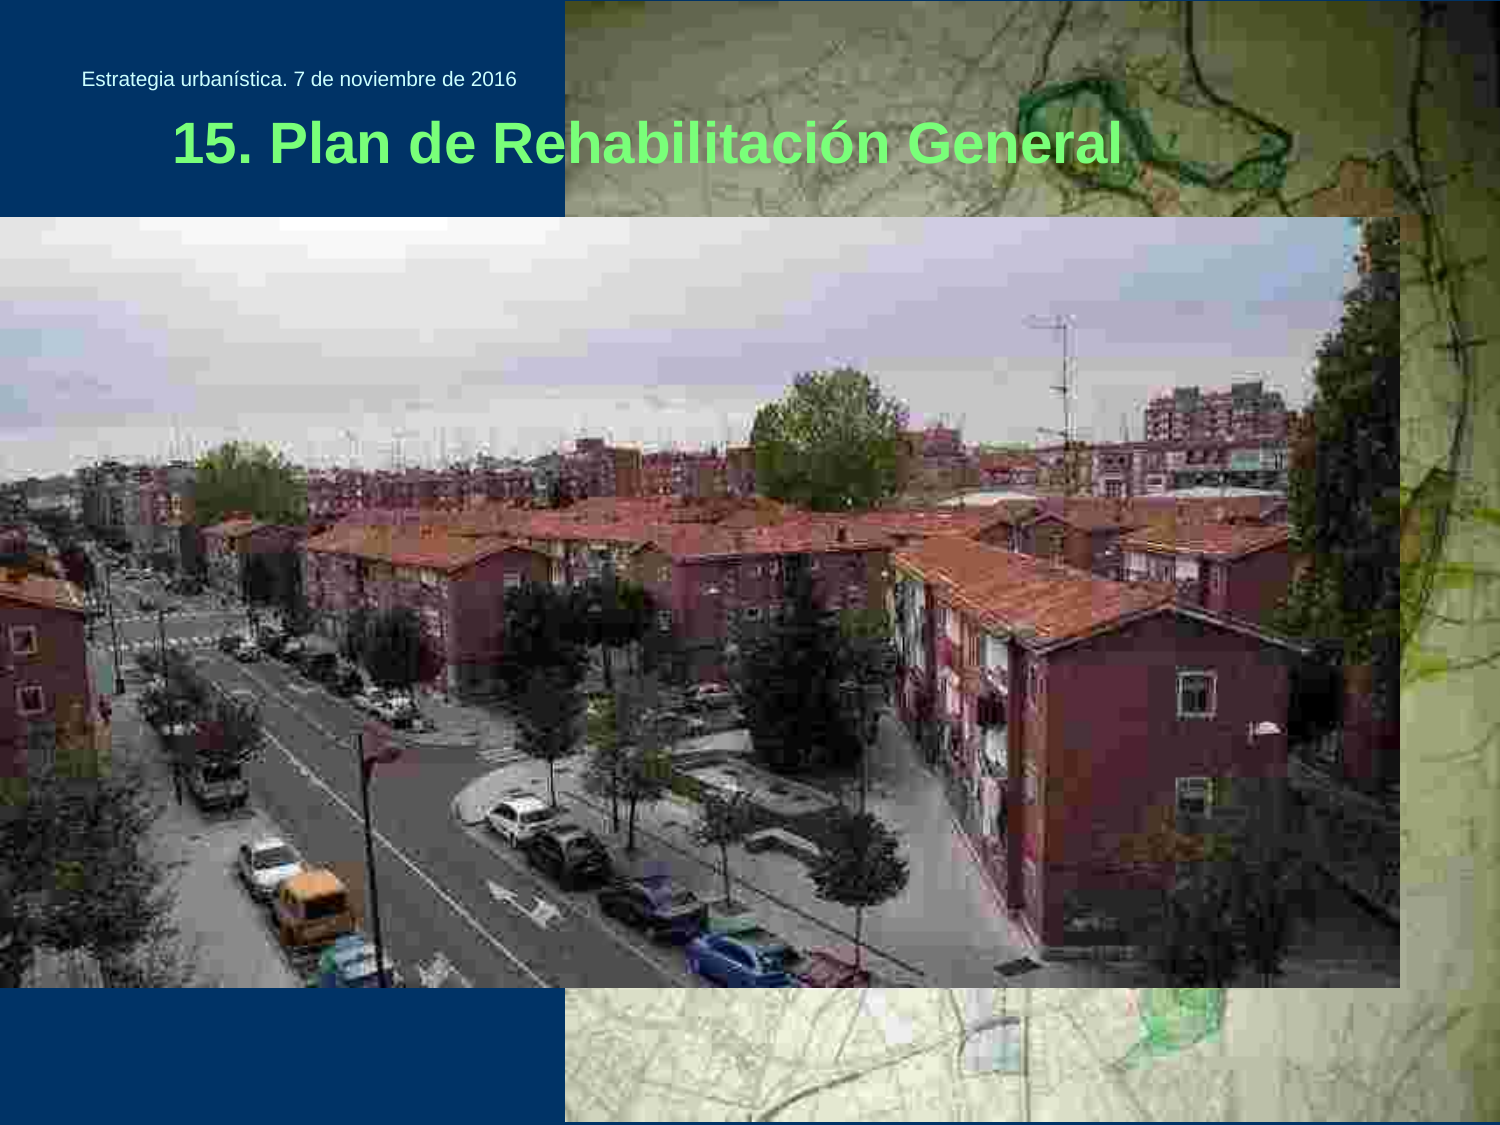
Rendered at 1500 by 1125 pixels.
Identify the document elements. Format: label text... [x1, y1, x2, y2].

text_box Estrategia urbanística. 7 de noviembre de 2016 [66, 57, 532, 98]
picture [0, 1, 1500, 1122]
text_box 15. Plan de Rehabilitación General [157, 98, 1141, 183]
